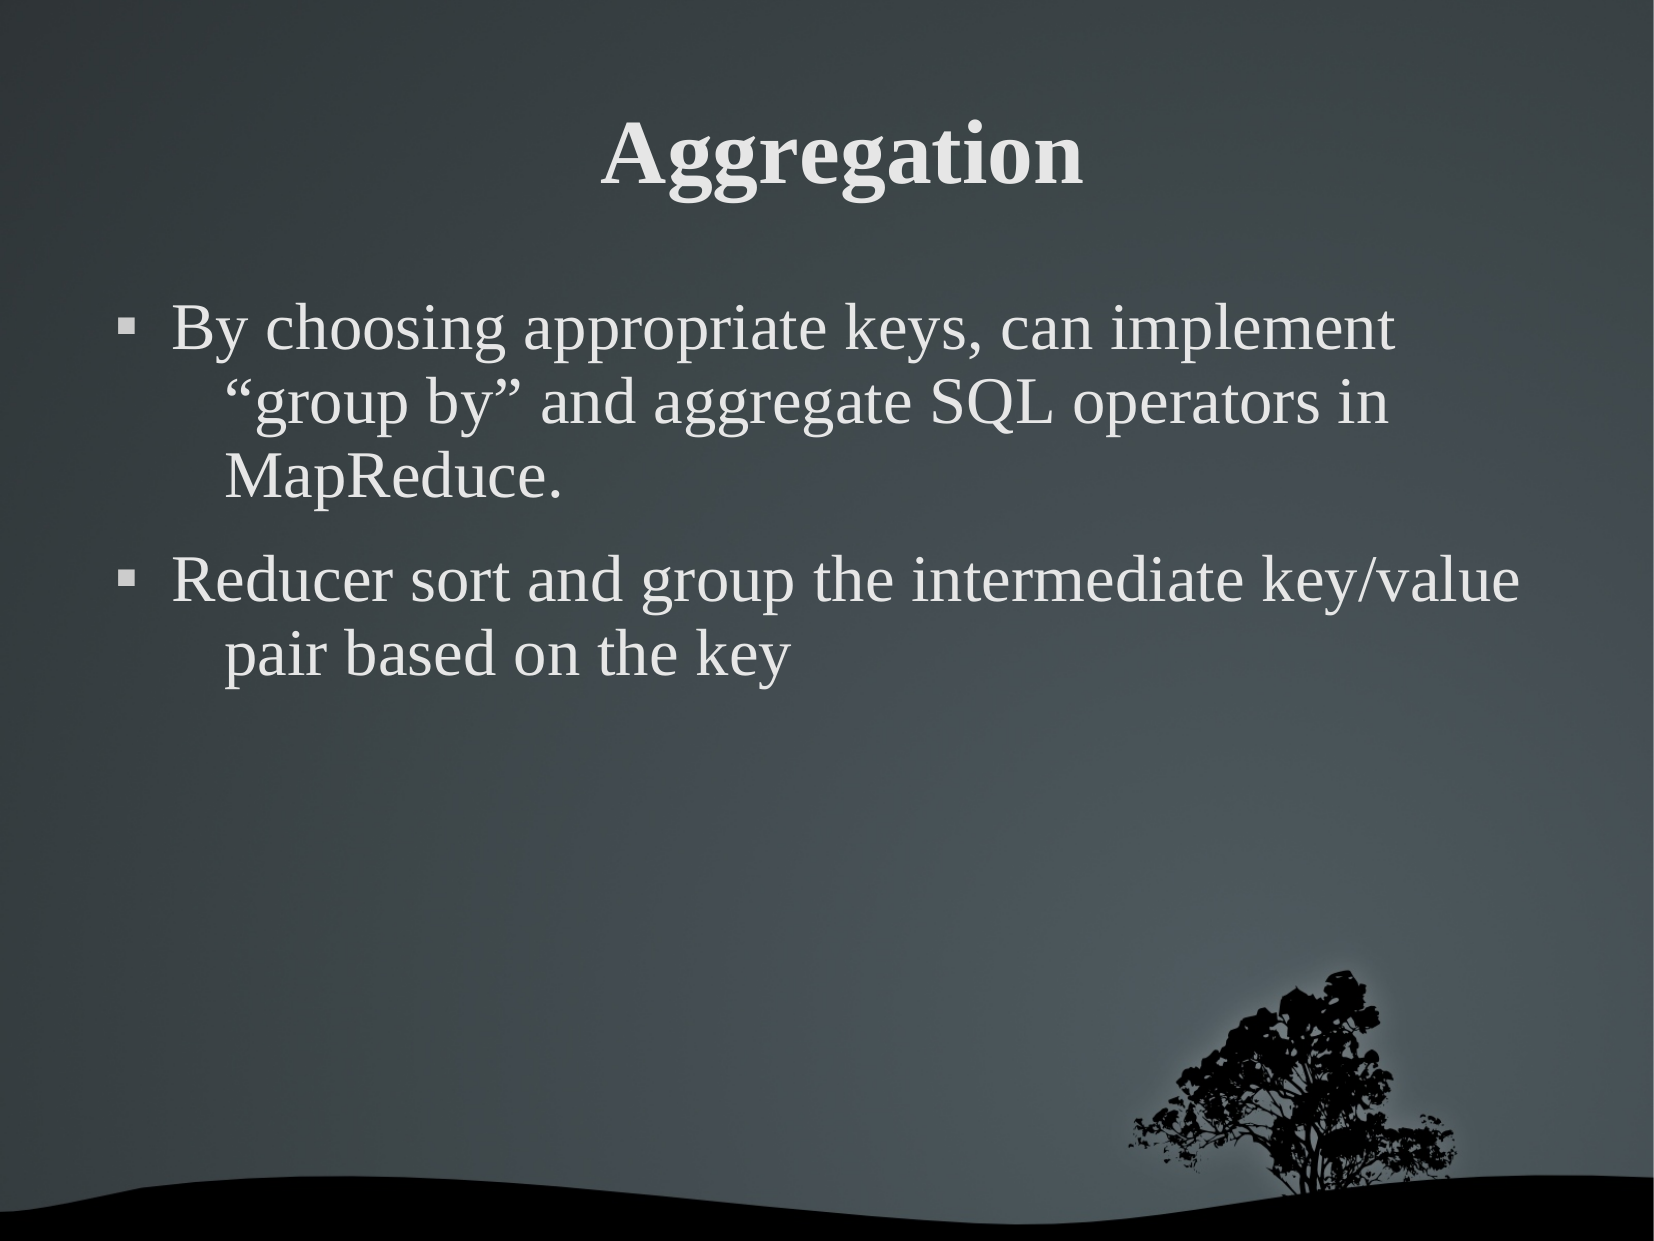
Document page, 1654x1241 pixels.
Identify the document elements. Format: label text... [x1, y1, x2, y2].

picture [0, 0, 1654, 1241]
title Aggregation [82, 56, 1571, 250]
list By choosing appropriate keys, can implement “group by” and aggregate SQL operators in MapReduce. Reducer sort and group the intermediate key/value pair based on the key [82, 290, 1571, 1094]
